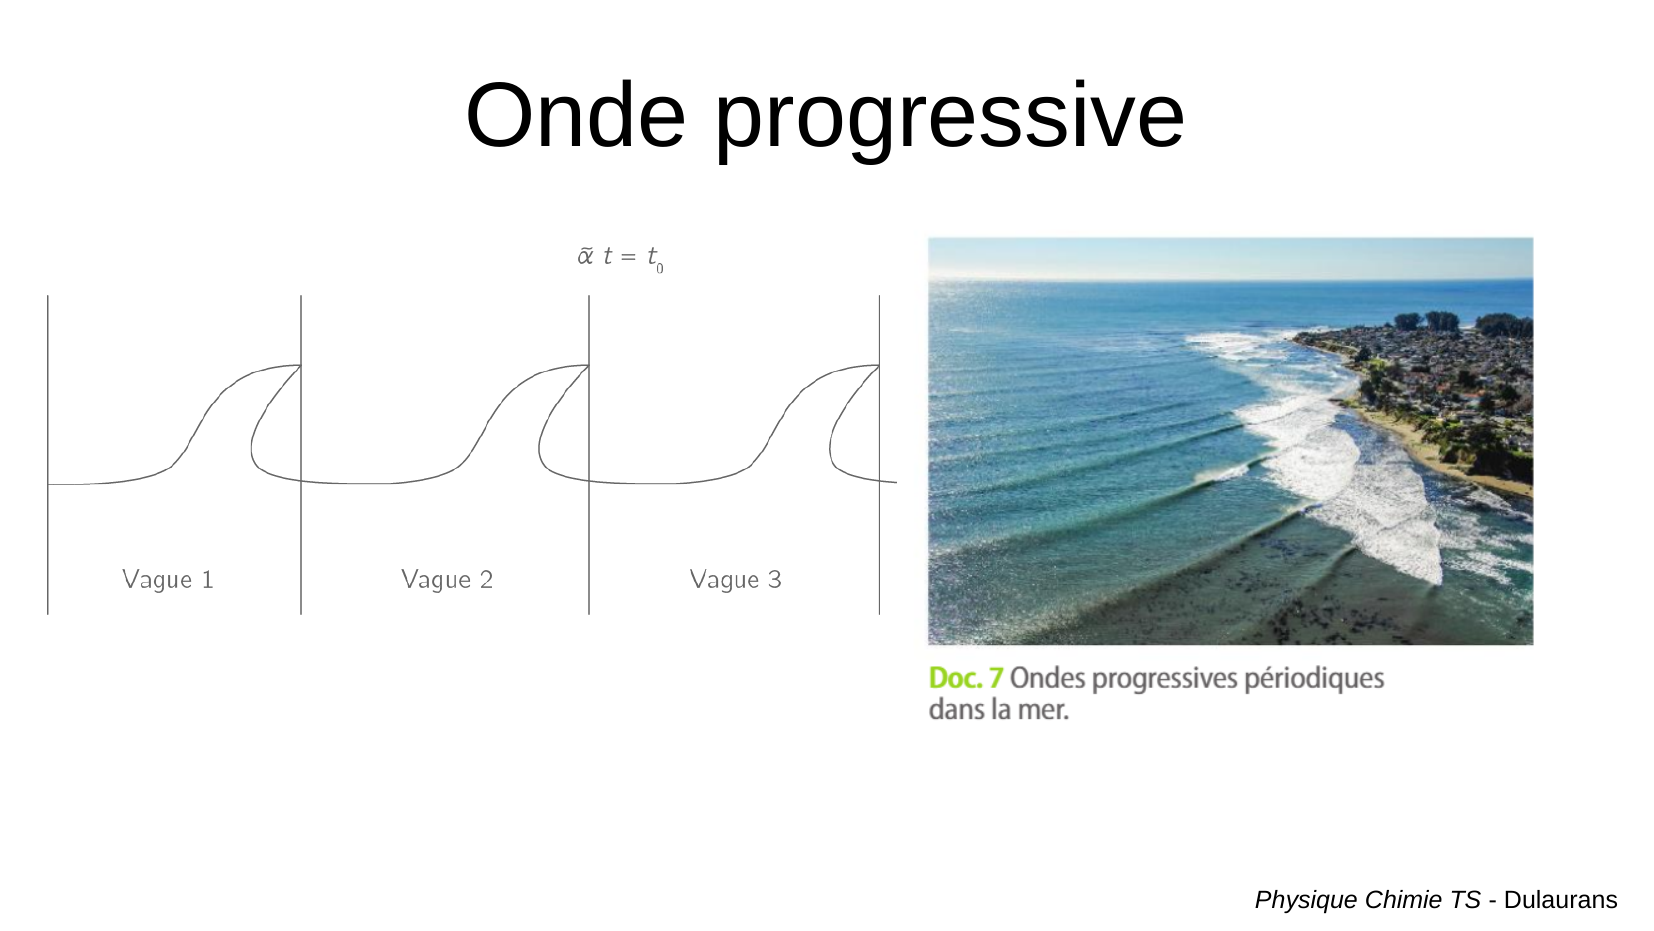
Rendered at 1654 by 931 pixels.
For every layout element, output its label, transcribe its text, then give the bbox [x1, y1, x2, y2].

picture [47, 212, 1595, 743]
title Onde progressive [82, 37, 1571, 193]
text_box Physique Chimie TS - Dulaurans [1240, 878, 1654, 922]
